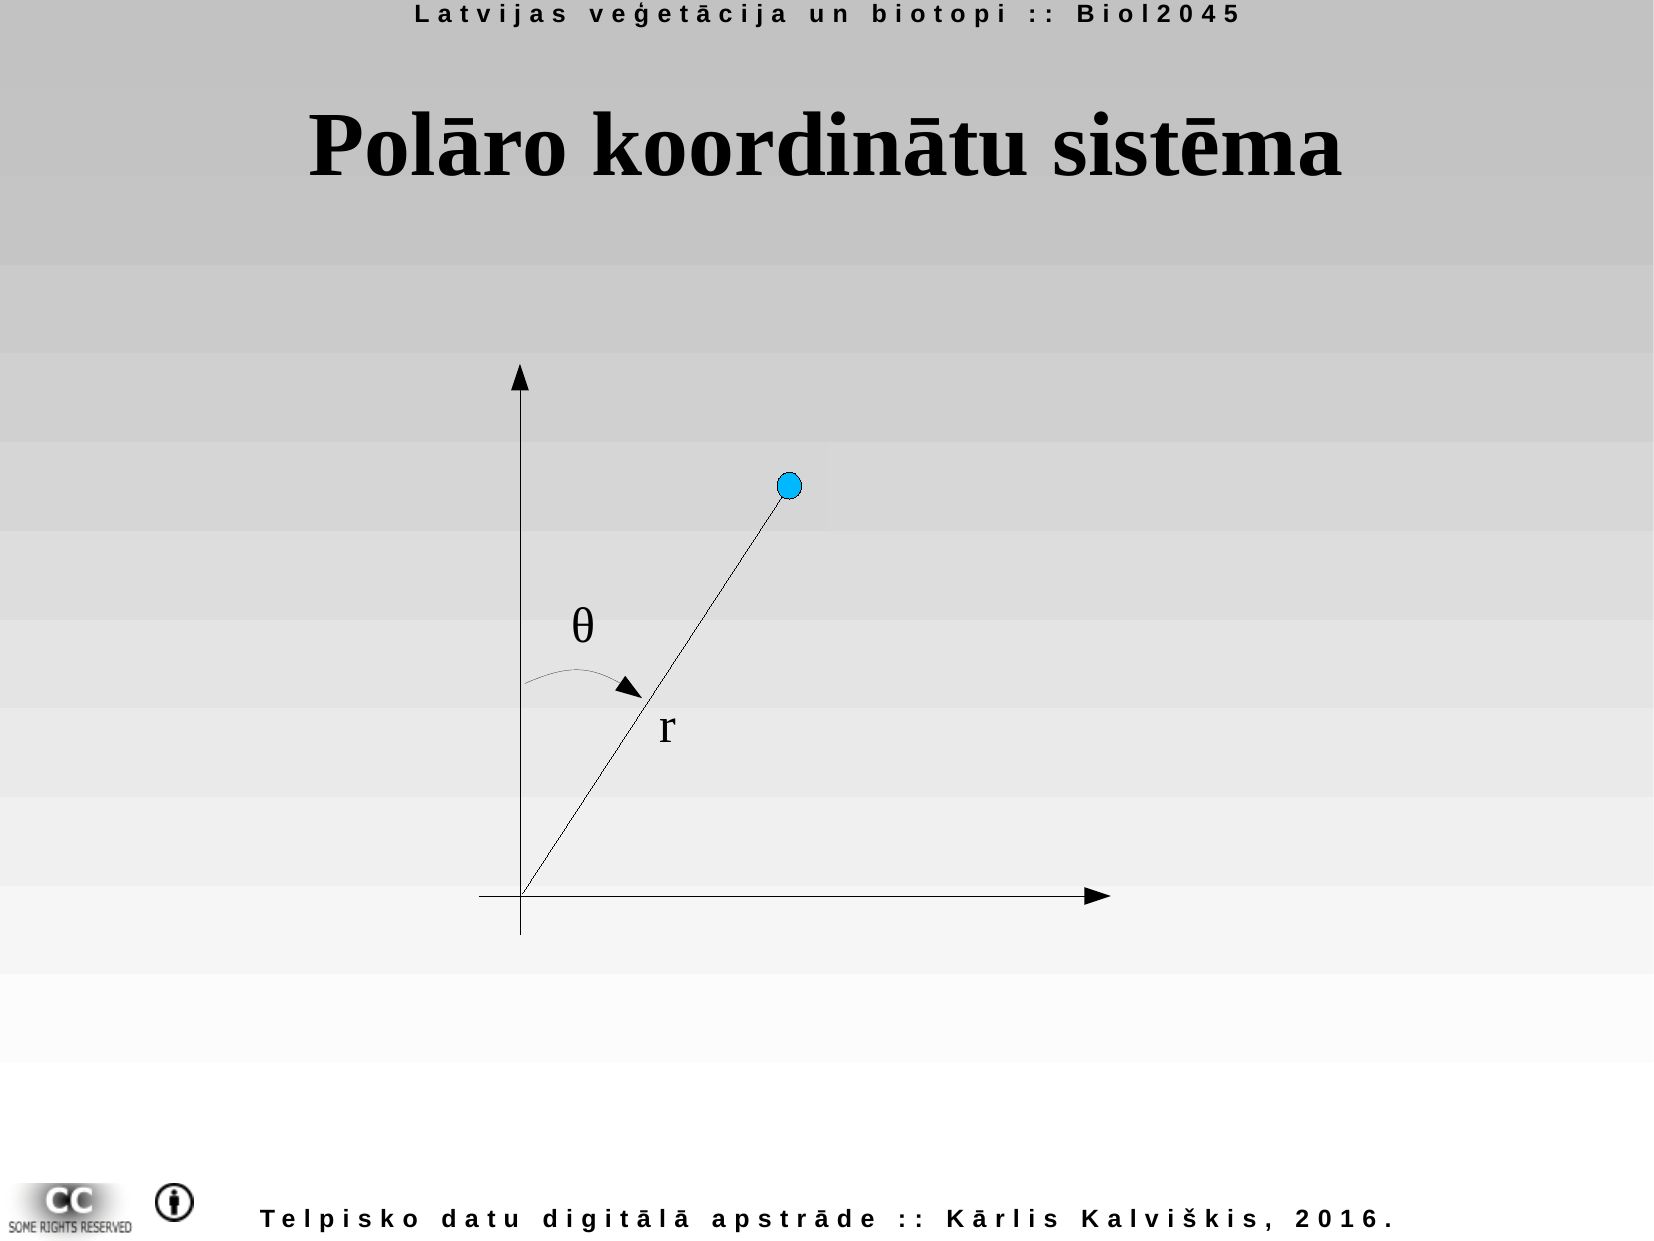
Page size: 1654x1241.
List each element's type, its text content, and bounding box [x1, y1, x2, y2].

text_box θ [571, 598, 596, 654]
text_box [777, 472, 802, 500]
picture [0, 287, 1654, 1241]
title Polāro koordinātu sistēma [0, 1, 1654, 287]
text_box r [659, 698, 677, 754]
